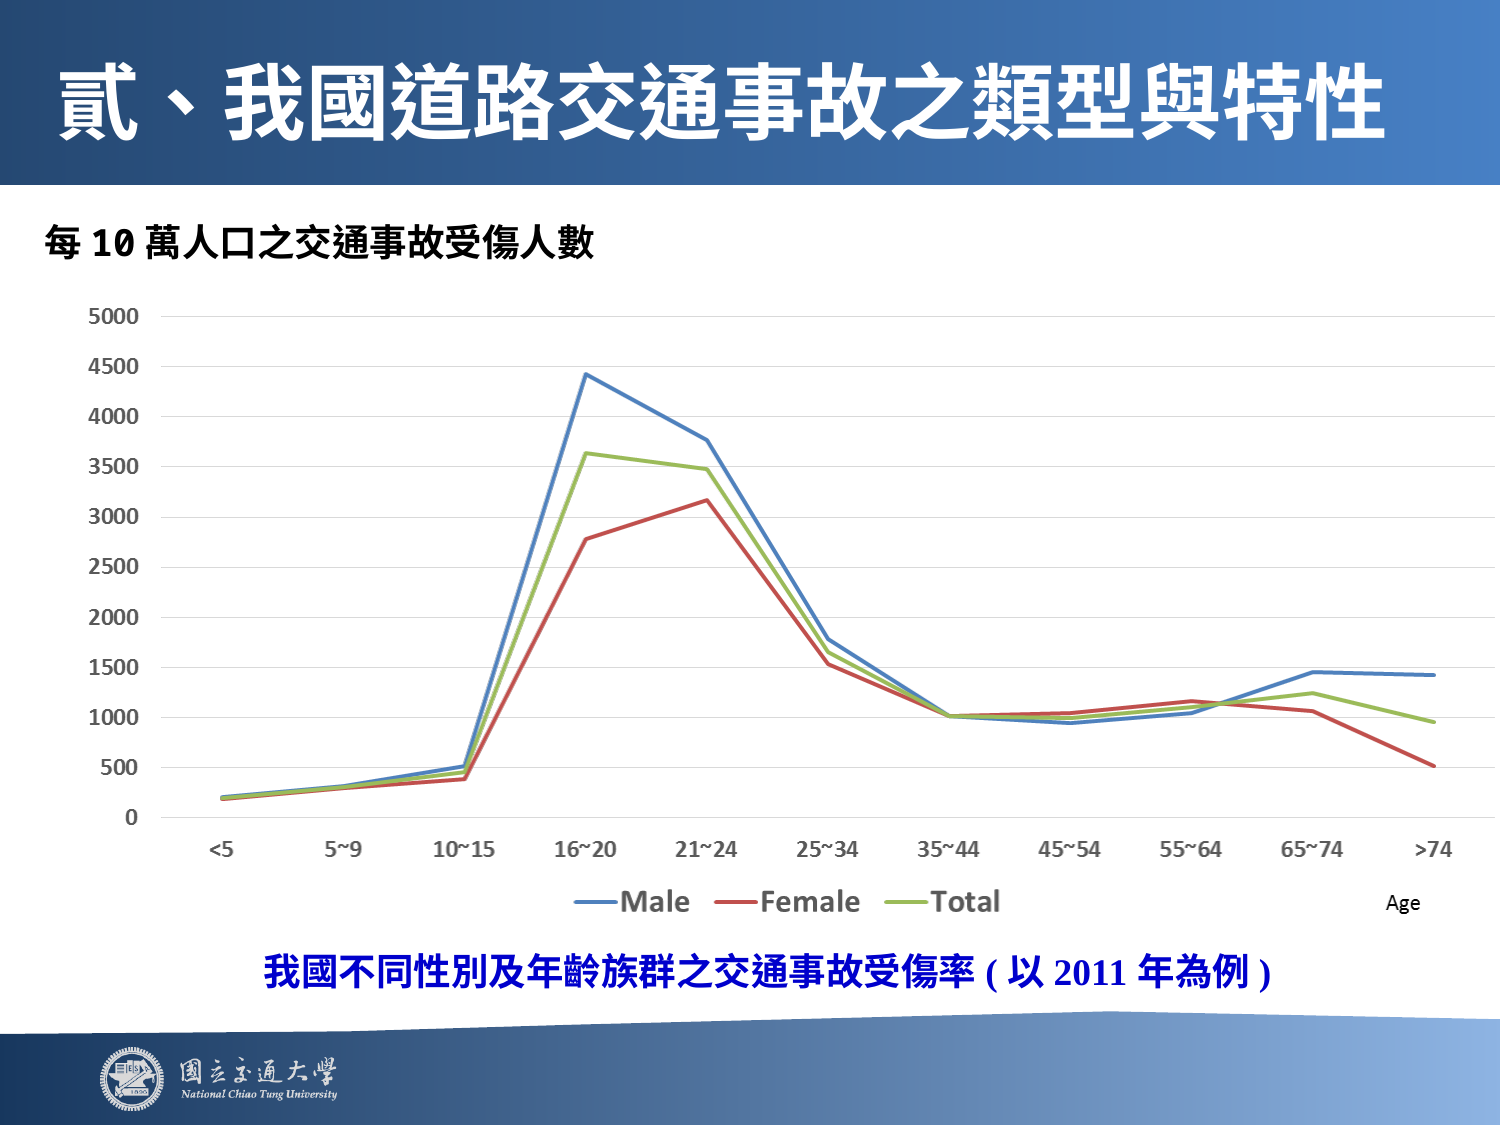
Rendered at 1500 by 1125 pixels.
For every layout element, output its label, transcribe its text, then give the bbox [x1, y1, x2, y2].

picture [66, 282, 1500, 1020]
text_box 每10萬人口之交通事故受傷人數 [29, 211, 639, 272]
text_box 我國不同性別及年齡族群之交通事故受傷率(以2011年為例) [183, 940, 1353, 1001]
title 貳、我國道路交通事故之類型與特性 [41, 30, 1459, 171]
